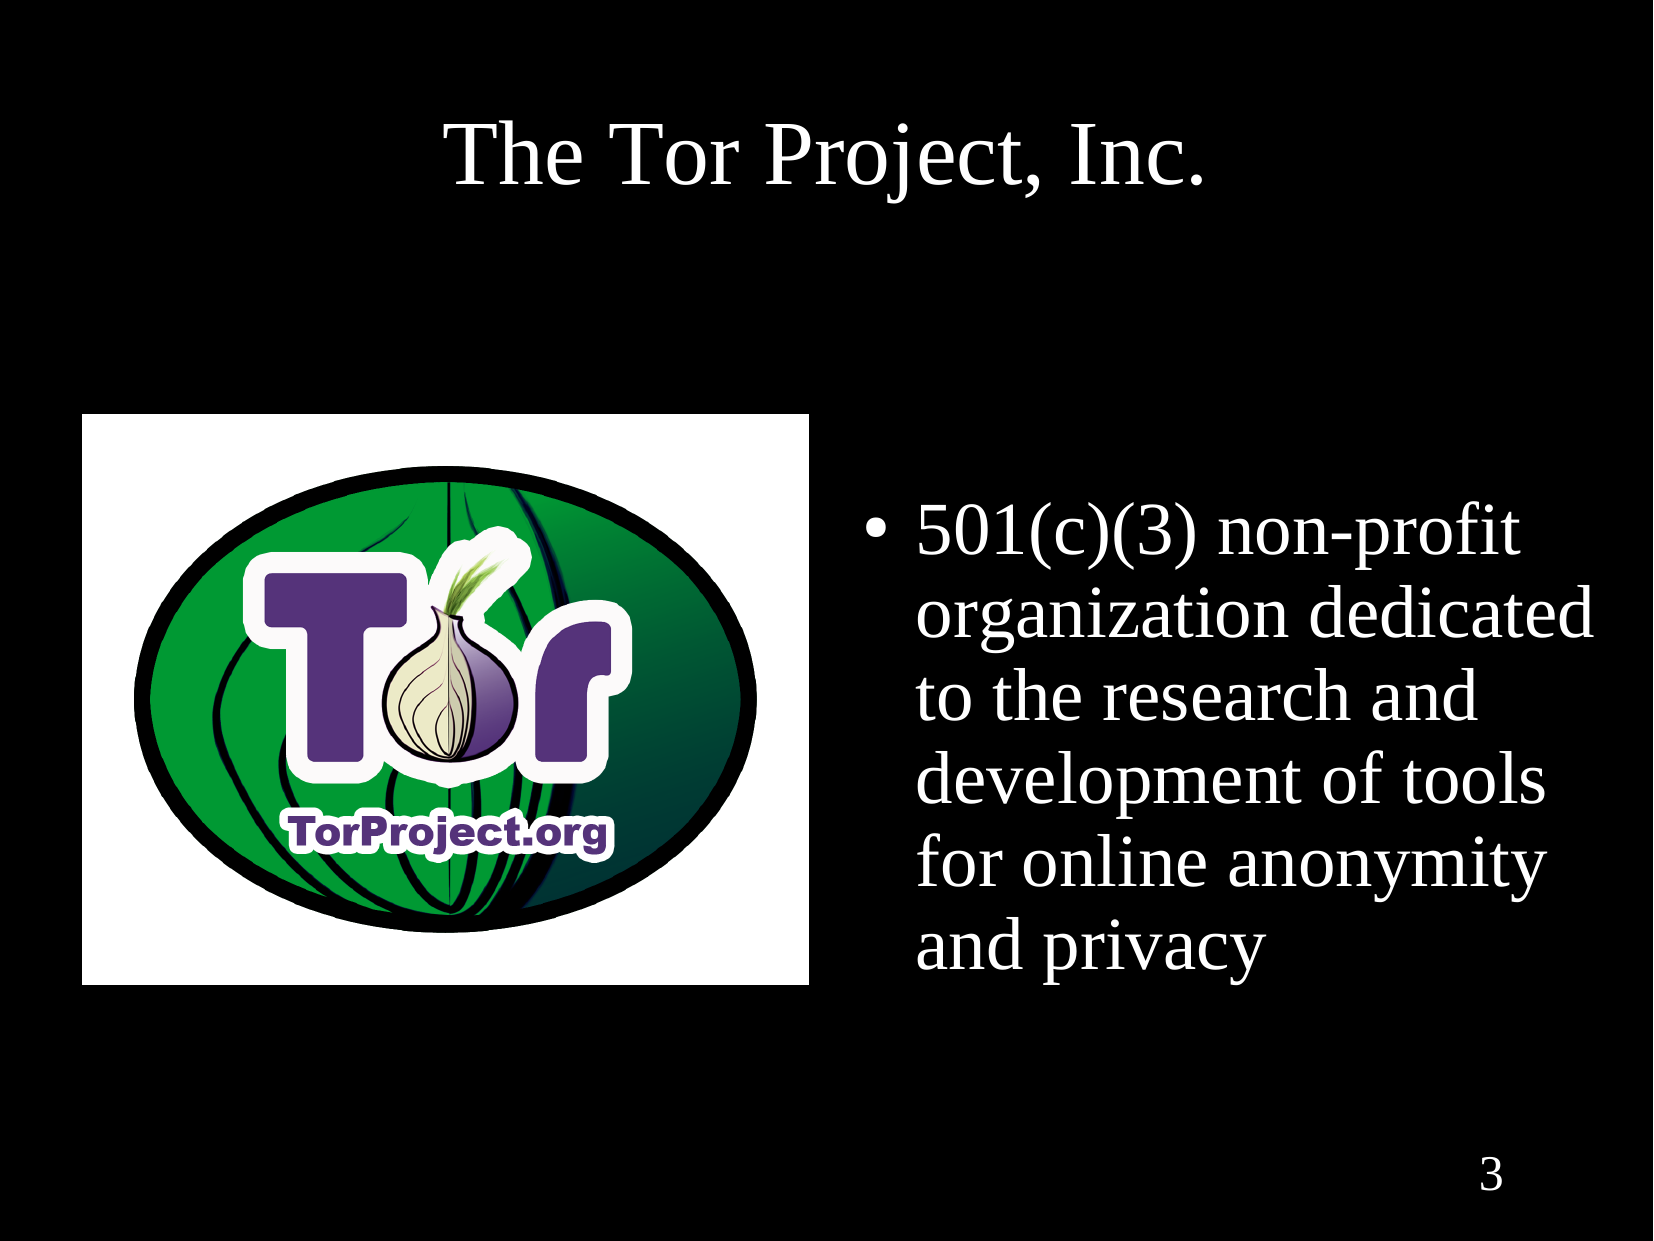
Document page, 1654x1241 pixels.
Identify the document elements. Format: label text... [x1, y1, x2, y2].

picture [82, 414, 809, 985]
title The Tor Project, Inc. [82, 49, 1571, 257]
list 501(c)(3) non-profit organization dedicated to the research and development of tools for online anonymity and privacy [844, 487, 1613, 986]
